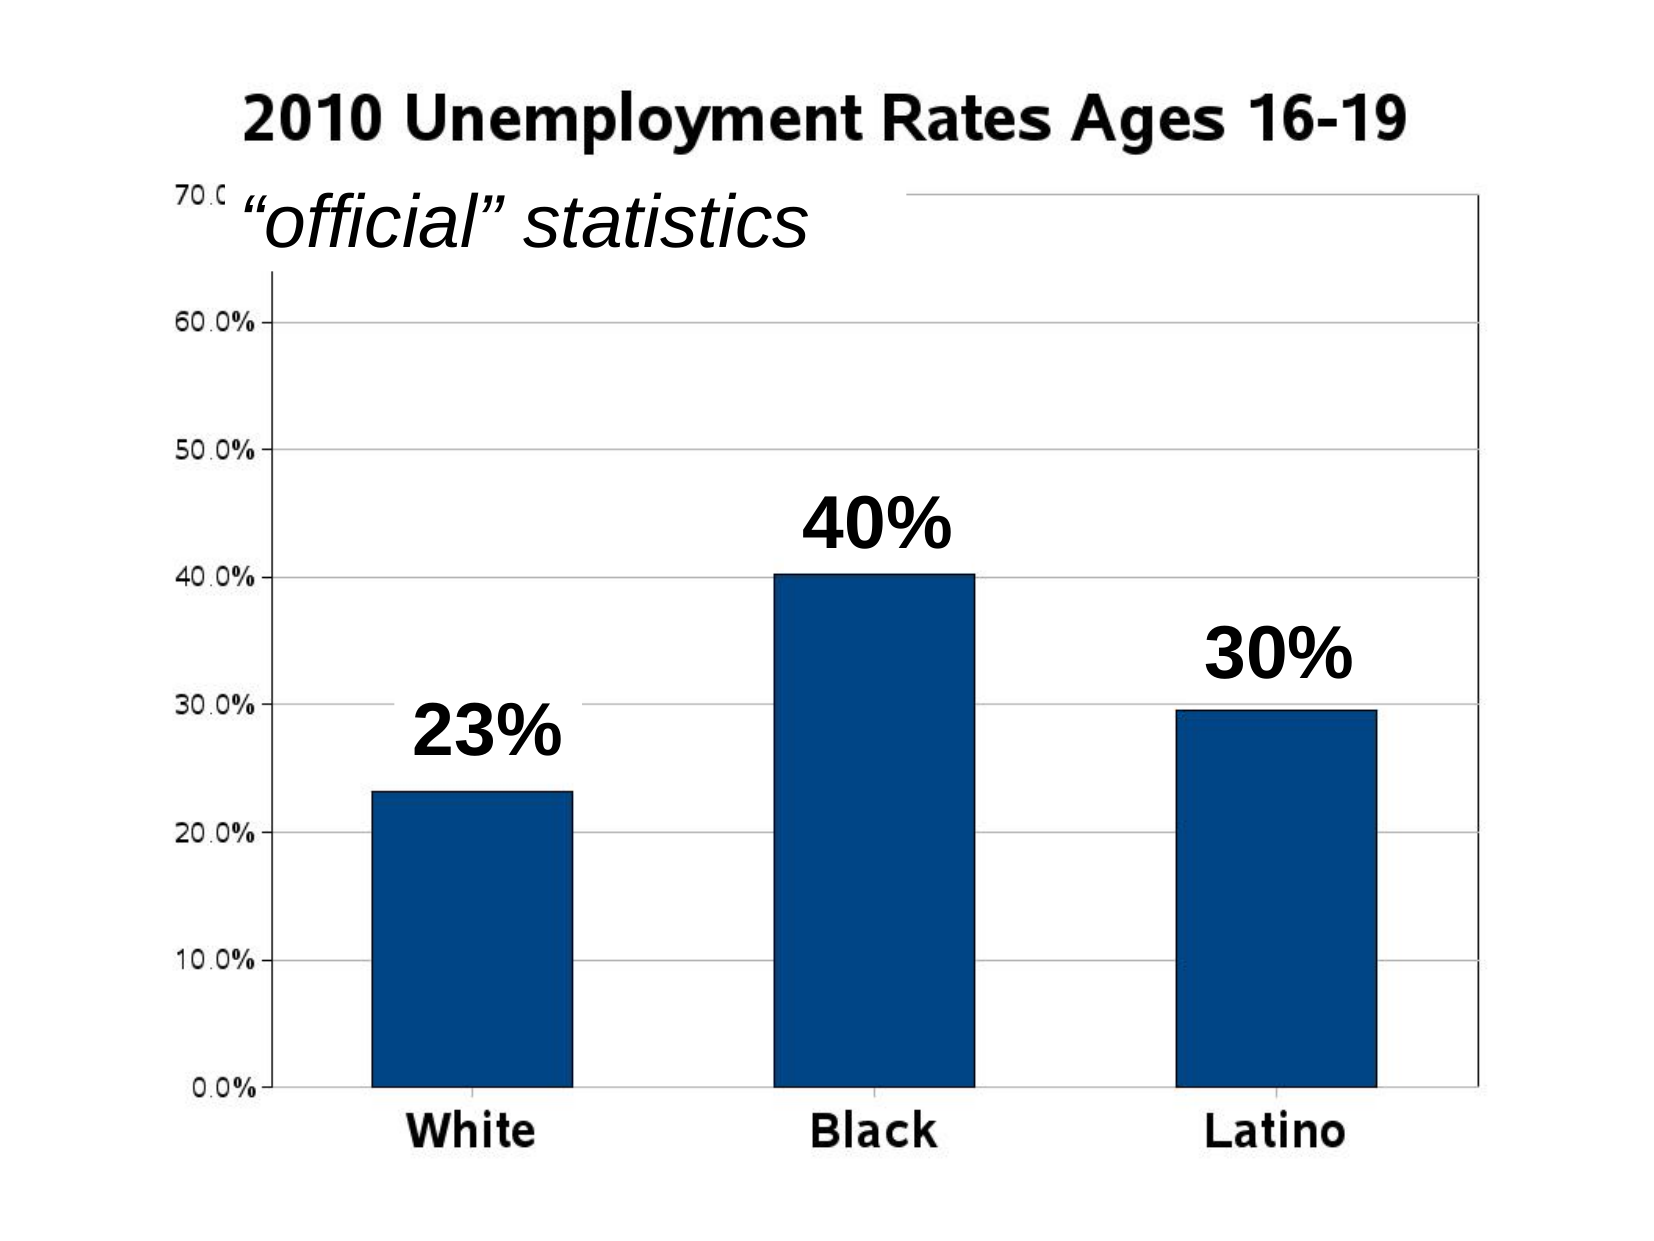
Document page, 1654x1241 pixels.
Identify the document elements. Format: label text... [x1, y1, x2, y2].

text_box “official” statistics [225, 172, 907, 272]
text_box 40% [784, 473, 972, 572]
picture [148, 58, 1506, 1182]
text_box 23% [394, 679, 582, 779]
text_box 30% [1185, 603, 1374, 702]
